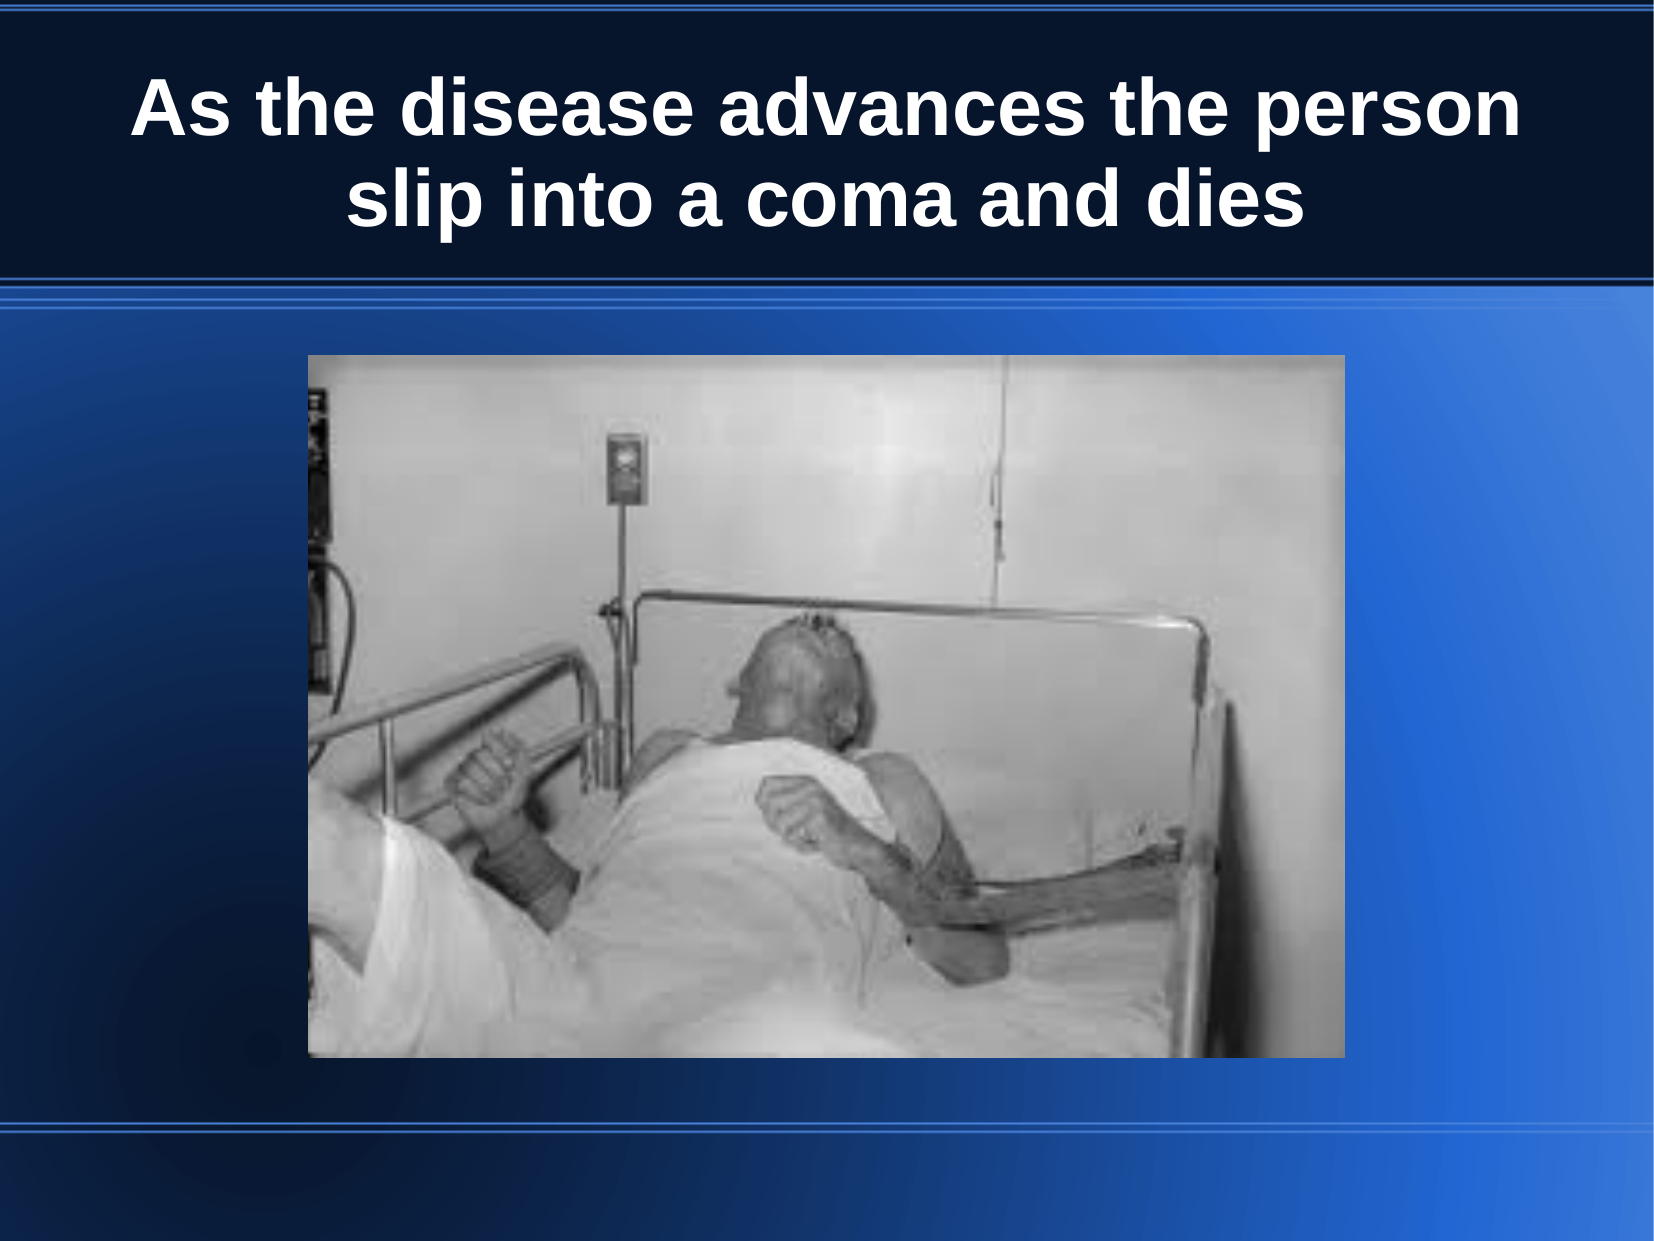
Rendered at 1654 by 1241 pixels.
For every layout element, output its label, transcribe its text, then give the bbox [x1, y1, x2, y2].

picture [0, 0, 1654, 1241]
title As the disease advances the person slip into a coma and dies [82, 49, 1571, 257]
